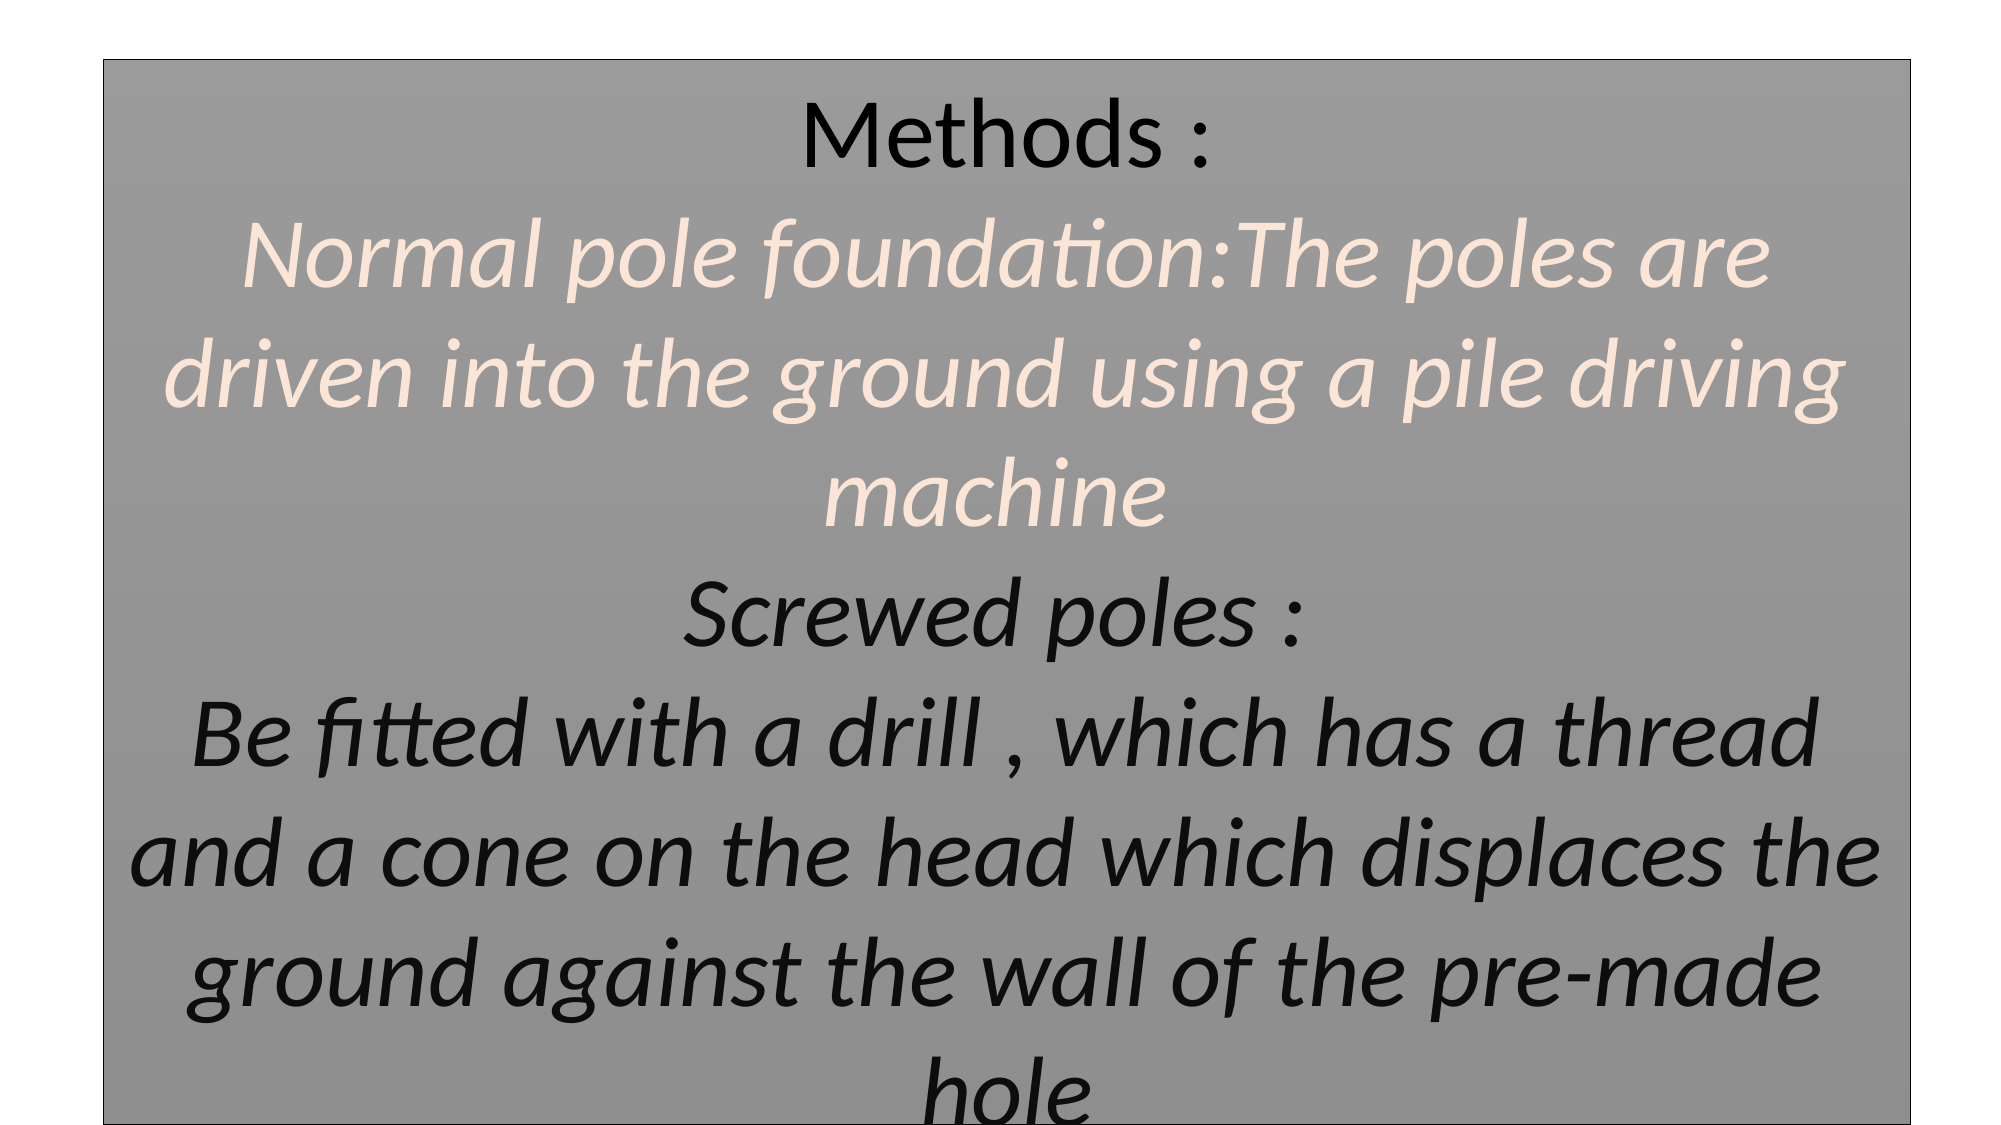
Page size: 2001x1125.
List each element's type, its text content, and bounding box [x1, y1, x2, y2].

text_box Methods : Normal pole foundation:The poles are driven into the ground using a pile driving machine Screwed poles : Be fitted with a drill , which has a thread and a cone on the head which displaces the ground against the wall of the pre-made hole [103, 60, 1911, 1125]
